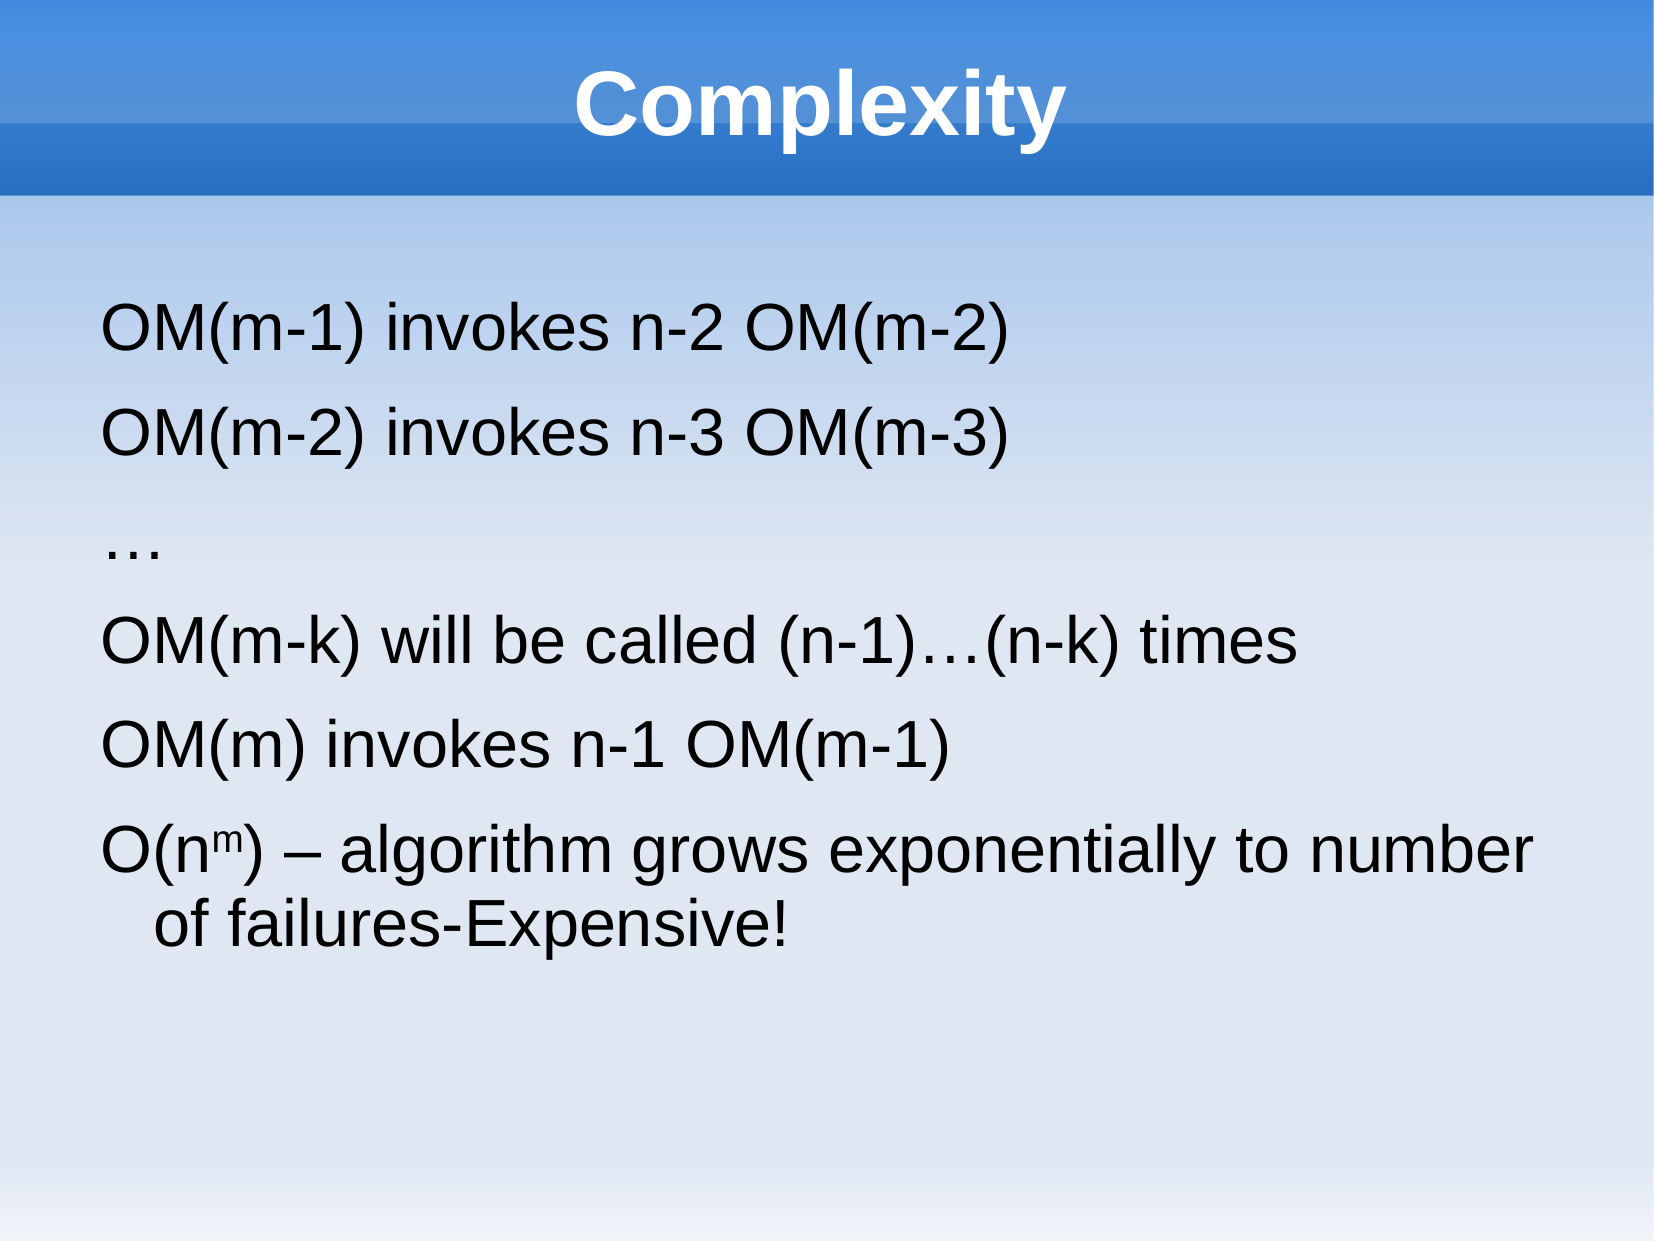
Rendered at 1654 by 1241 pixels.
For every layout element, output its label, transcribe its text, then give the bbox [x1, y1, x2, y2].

list OM(m-1) invokes n-2 OM(m-2) OM(m-2) invokes n-3 OM(m-3) … OM(m-k) will be called (n-1)…(n-k) times OM(m) invokes n-1 OM(m-1) O(nm) – algorithm grows exponentially to number of failures-Expensive! [82, 290, 1571, 1241]
picture [0, 0, 1654, 1241]
title Complexity [76, 7, 1565, 200]
